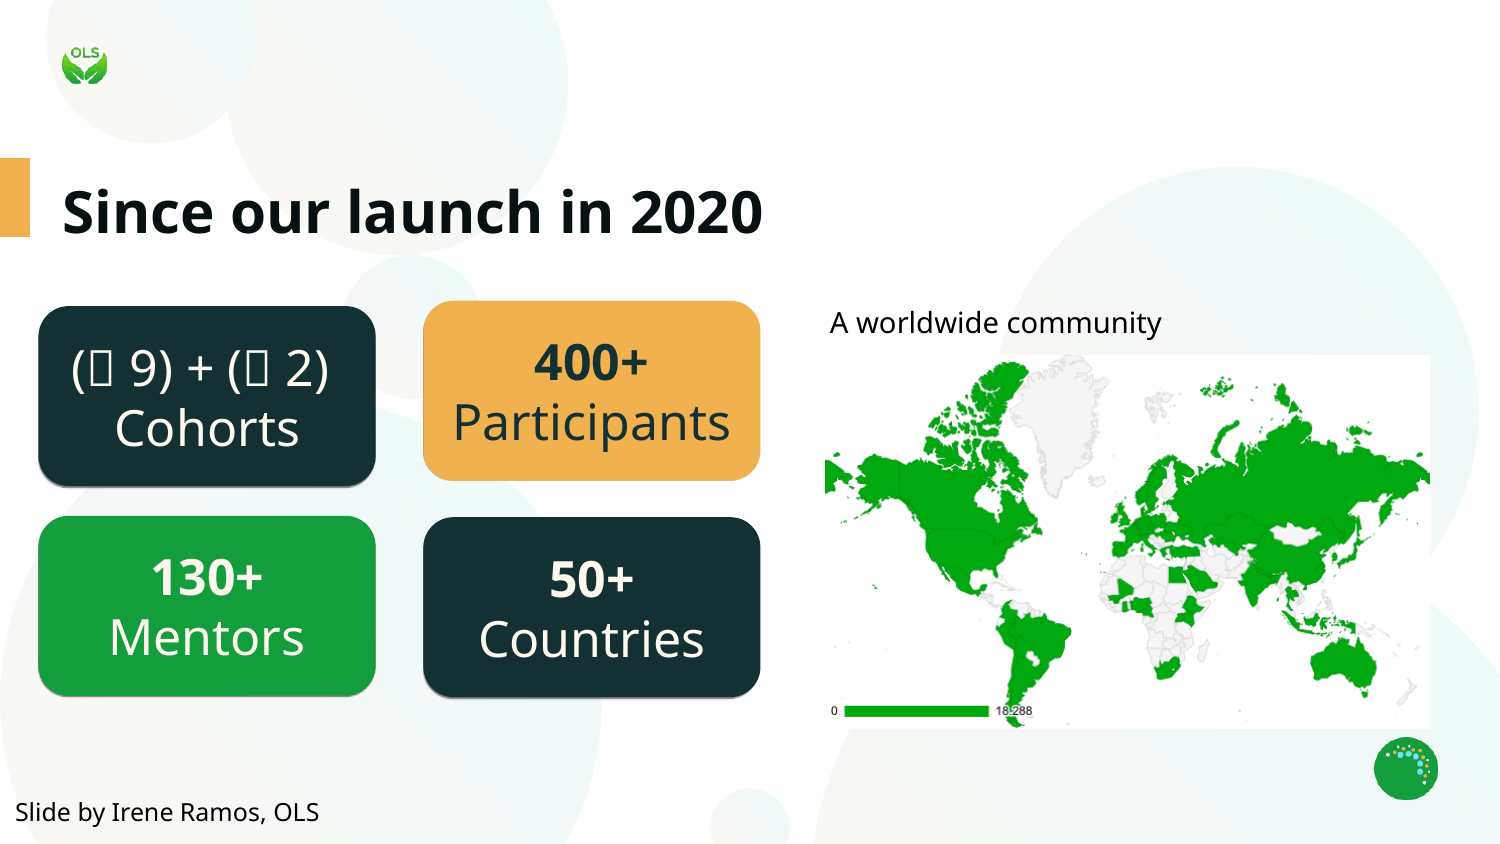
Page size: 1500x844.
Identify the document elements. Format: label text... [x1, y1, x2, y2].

text_box Slide by Irene Ramos, OLS [0, 781, 372, 842]
picture [0, 0, 1500, 844]
text_box 400+ Participants [423, 300, 761, 481]
text_box 50+ Countries [423, 517, 761, 698]
text_box 130+ Mentors [38, 515, 376, 696]
text_box (🌱 9) + (🚀 2) Cohorts [38, 306, 376, 487]
text_box Since our launch in 2020 [62, 160, 1063, 239]
text_box A worldwide community [814, 289, 1326, 355]
